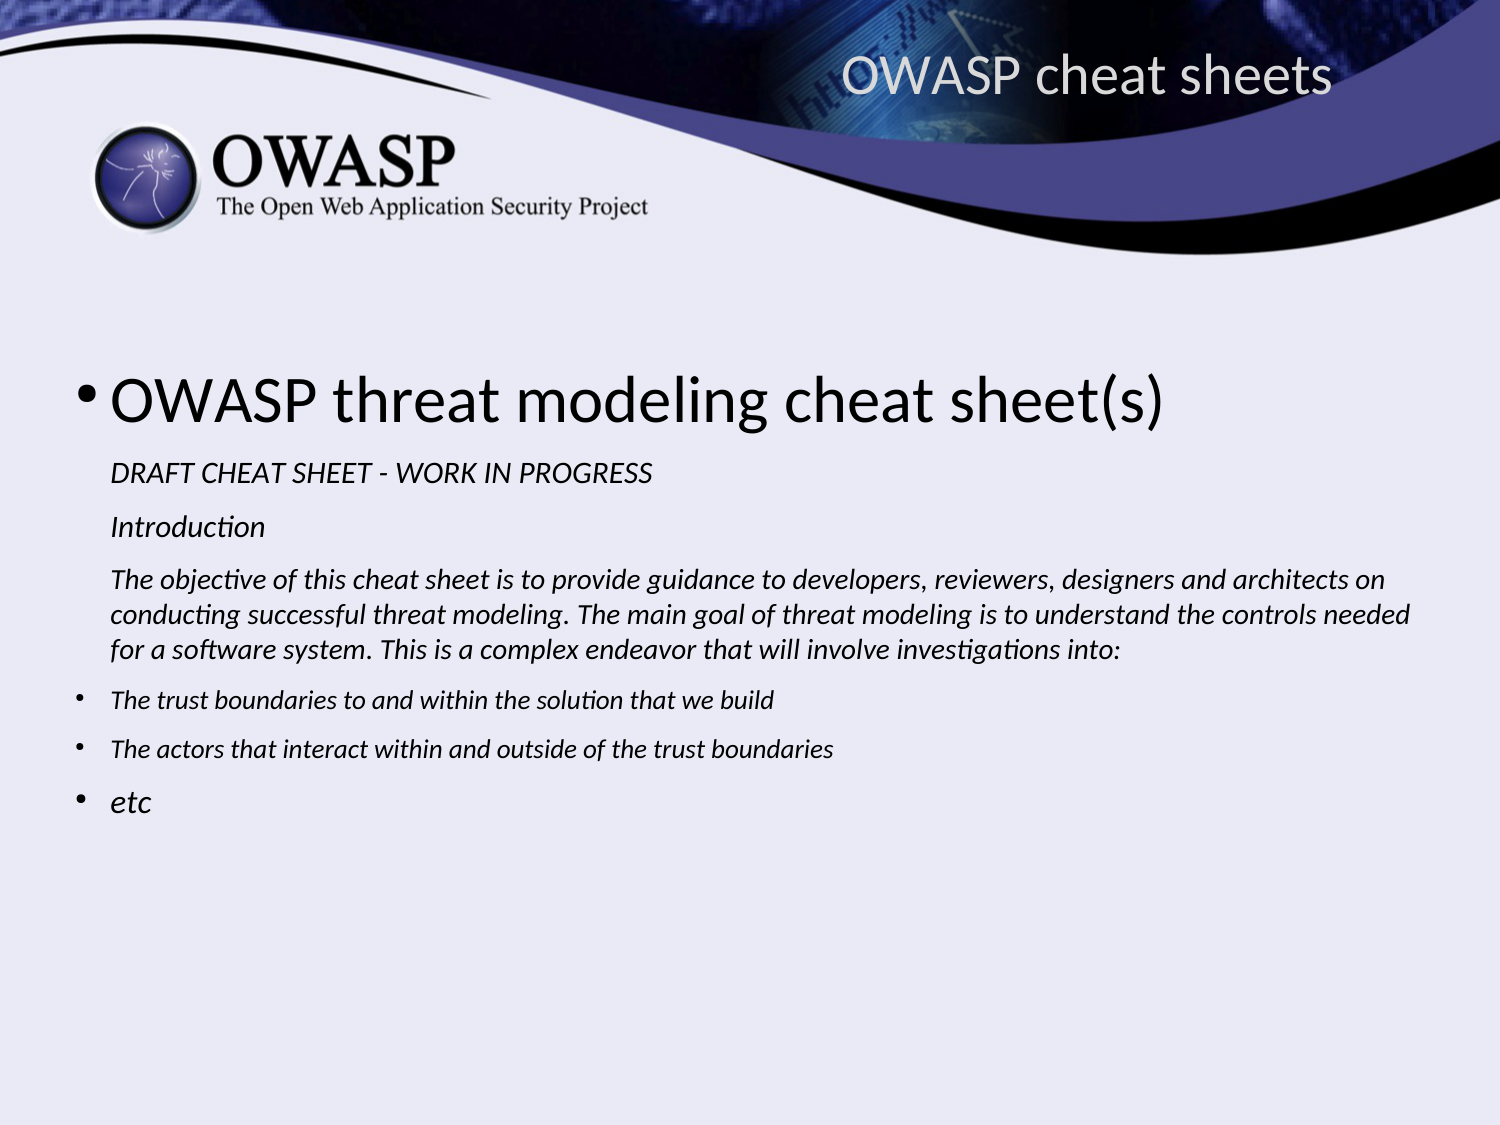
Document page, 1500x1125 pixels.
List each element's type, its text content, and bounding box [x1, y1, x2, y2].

subtitle OWASP threat modeling cheat sheet(s) DRAFT CHEAT SHEET - WORK IN PROGRESS Introduction The objective of this cheat sheet is to provide guidance to developers, reviewers, designers and architects on conducting successful threat modeling. The main goal of threat modeling is to understand the controls needed for a software system. This is a complex endeavor that will involve investigations into: The trust boundaries to and within the solution that we build The actors that interact within and outside of the trust boundaries etc [75, 258, 1426, 1014]
title OWASP cheat sheets [699, 0, 1476, 149]
picture [0, 0, 1500, 1125]
